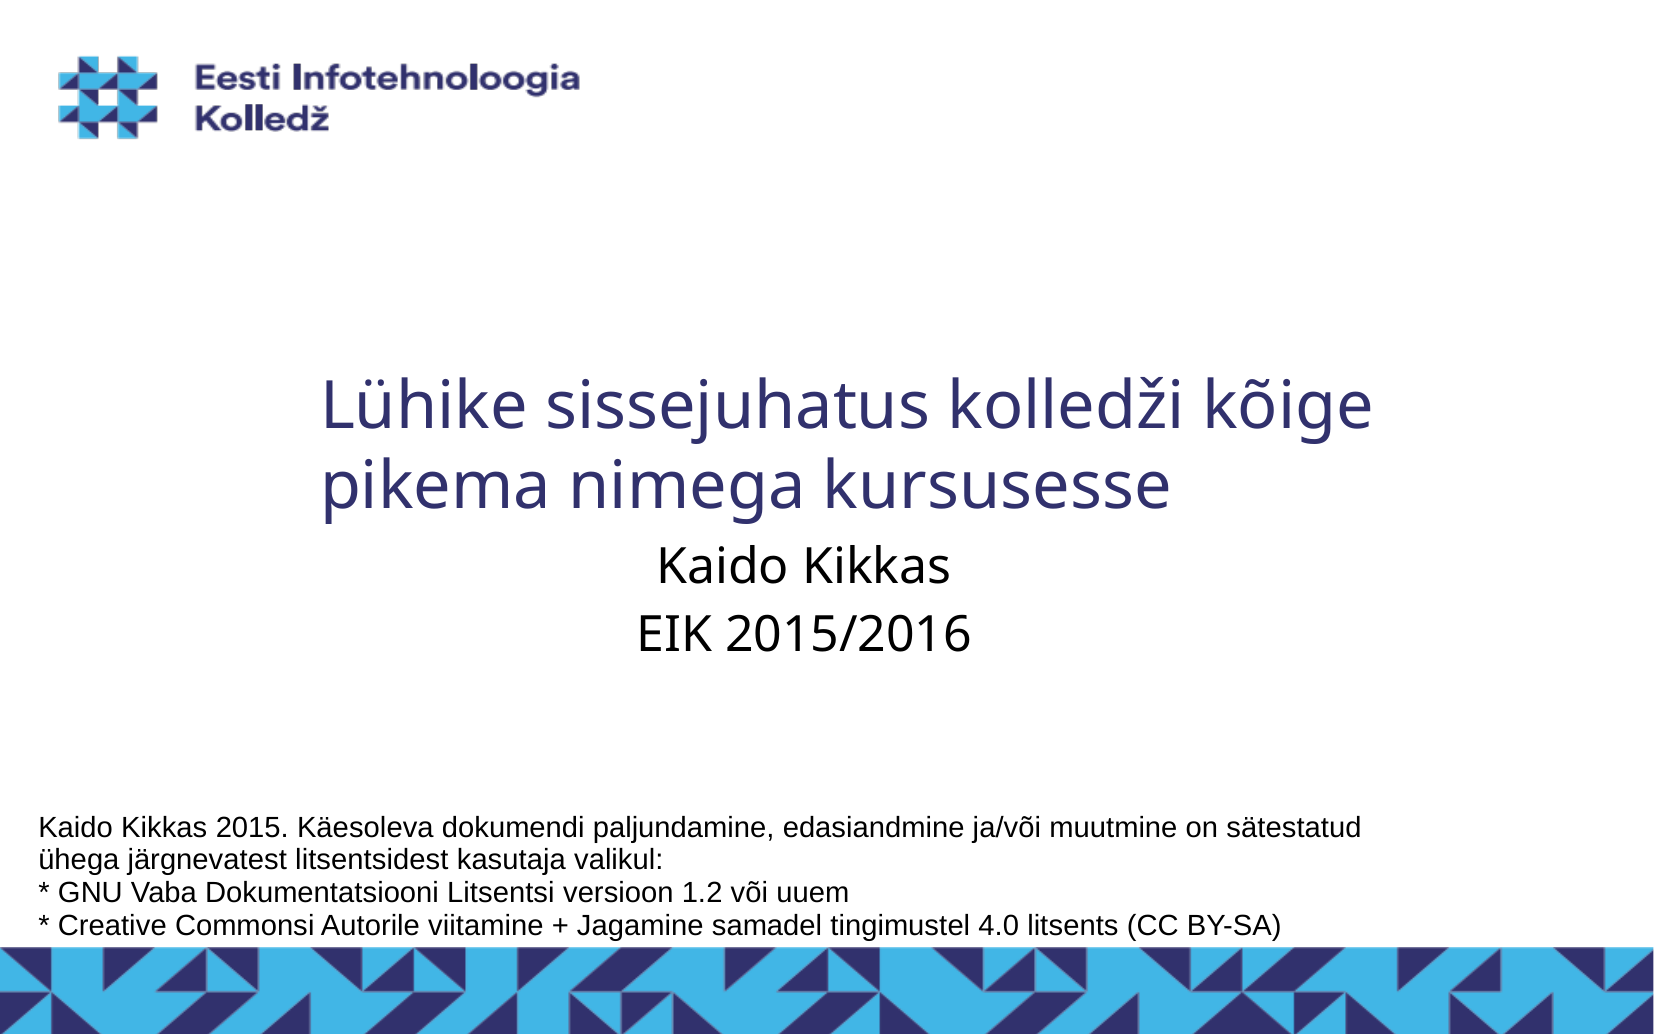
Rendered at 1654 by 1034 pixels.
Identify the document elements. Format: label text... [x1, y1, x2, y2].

title Lühike sissejuhatus kolledži kõige pikema nimega kursusesse [305, 354, 1441, 527]
text_box Kaido Kikkas 2015. Käesoleva dokumendi paljundamine, edasiandmine ja/või muutmine on sätestatud ühega järgnevatest litsentsidest kasutaja valikul: * GNU Vaba Dokumentatsiooni Litsentsi versioon 1.2 või uuem * Creative Commonsi Autorile viitamine + Jagamine samadel tingimustel 4.0 litsents (CC BY-SA) [23, 803, 1530, 958]
subtitle Kaido Kikkas EIK 2015/2016 [236, 532, 1372, 665]
